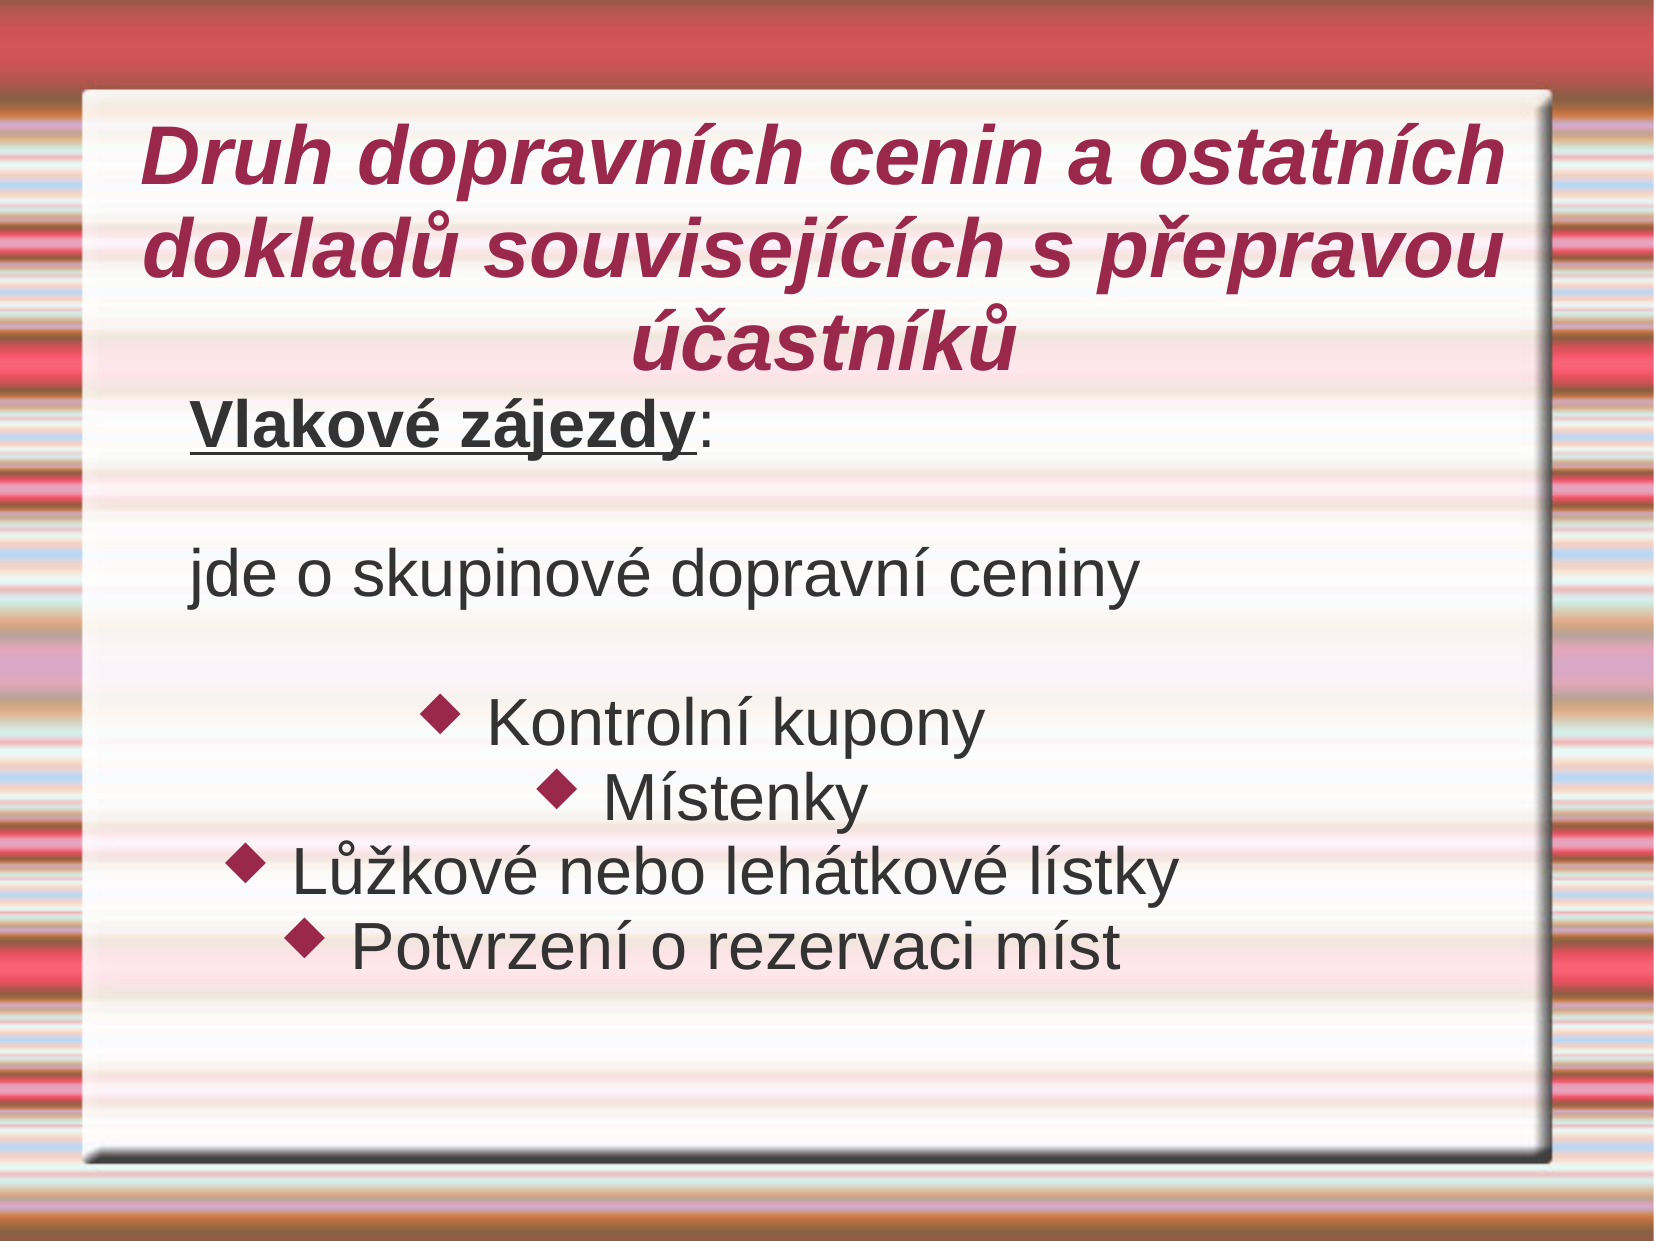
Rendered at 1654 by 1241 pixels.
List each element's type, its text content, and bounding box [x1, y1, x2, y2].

title Druh dopravních cenin a ostatních dokladů souvisejících s přepravou účastníků [118, 104, 1531, 384]
list Vlakové zájezdy: jde o skupinové dopravní ceniny Kontrolní kupony Místenky Lůžkové nebo lehátkové lístky Potvrzení o rezervaci míst [95, 383, 1477, 1151]
